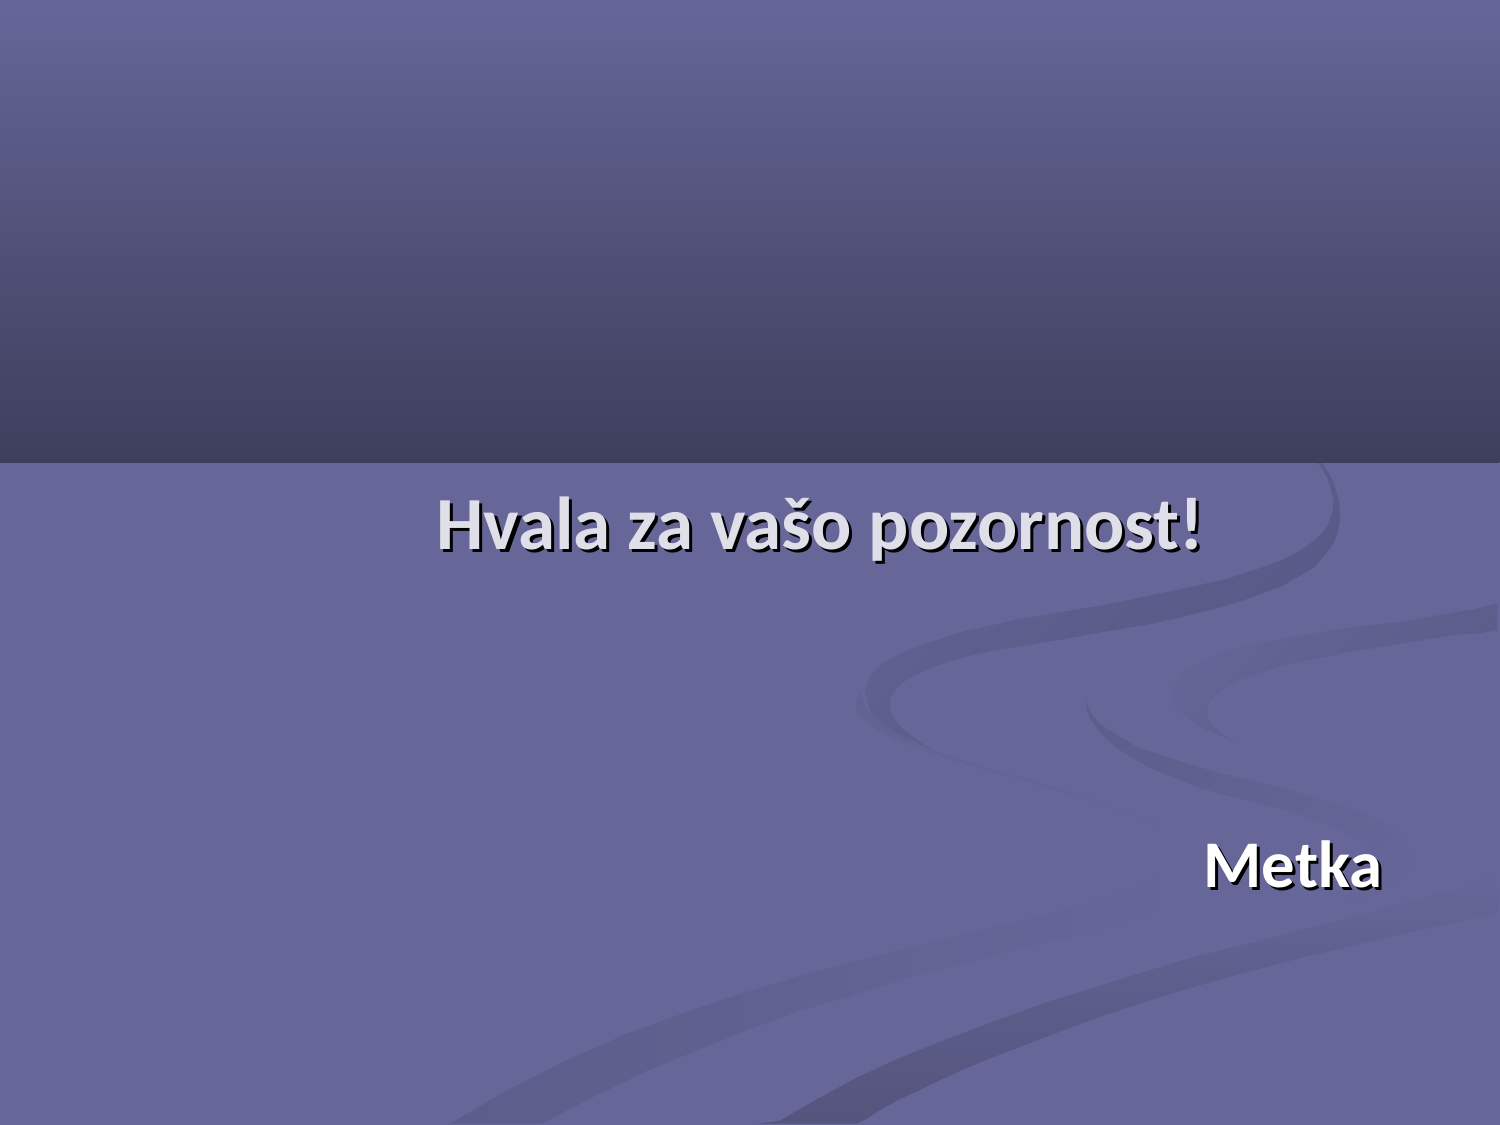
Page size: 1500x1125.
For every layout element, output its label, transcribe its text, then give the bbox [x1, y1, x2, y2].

text_box Metka [1139, 822, 1447, 914]
title Hvala za vašo pozornost! [183, 361, 1459, 677]
